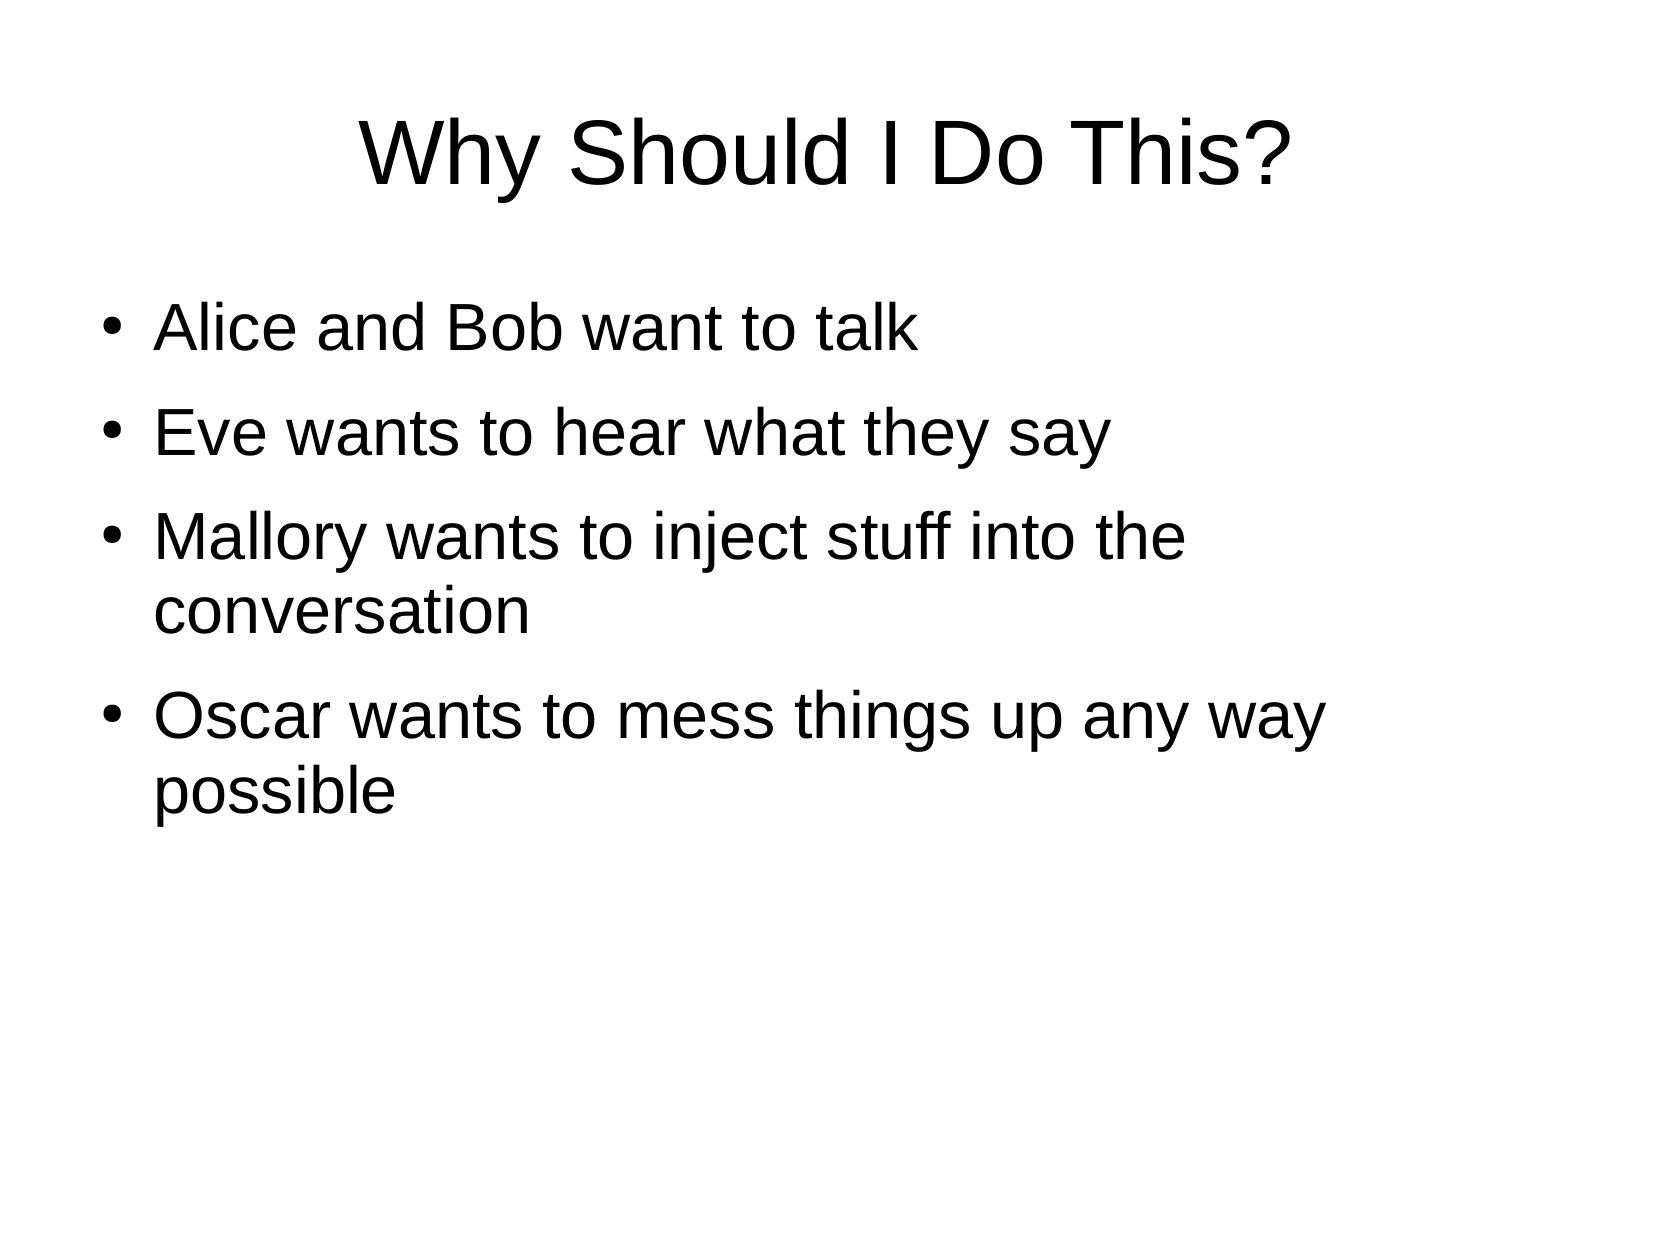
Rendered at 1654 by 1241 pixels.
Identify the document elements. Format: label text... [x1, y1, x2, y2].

list Alice and Bob want to talk Eve wants to hear what they say Mallory wants to inject stuff into the conversation Oscar wants to mess things up any way possible [82, 290, 1571, 1010]
title Why Should I Do This? [82, 49, 1571, 257]
